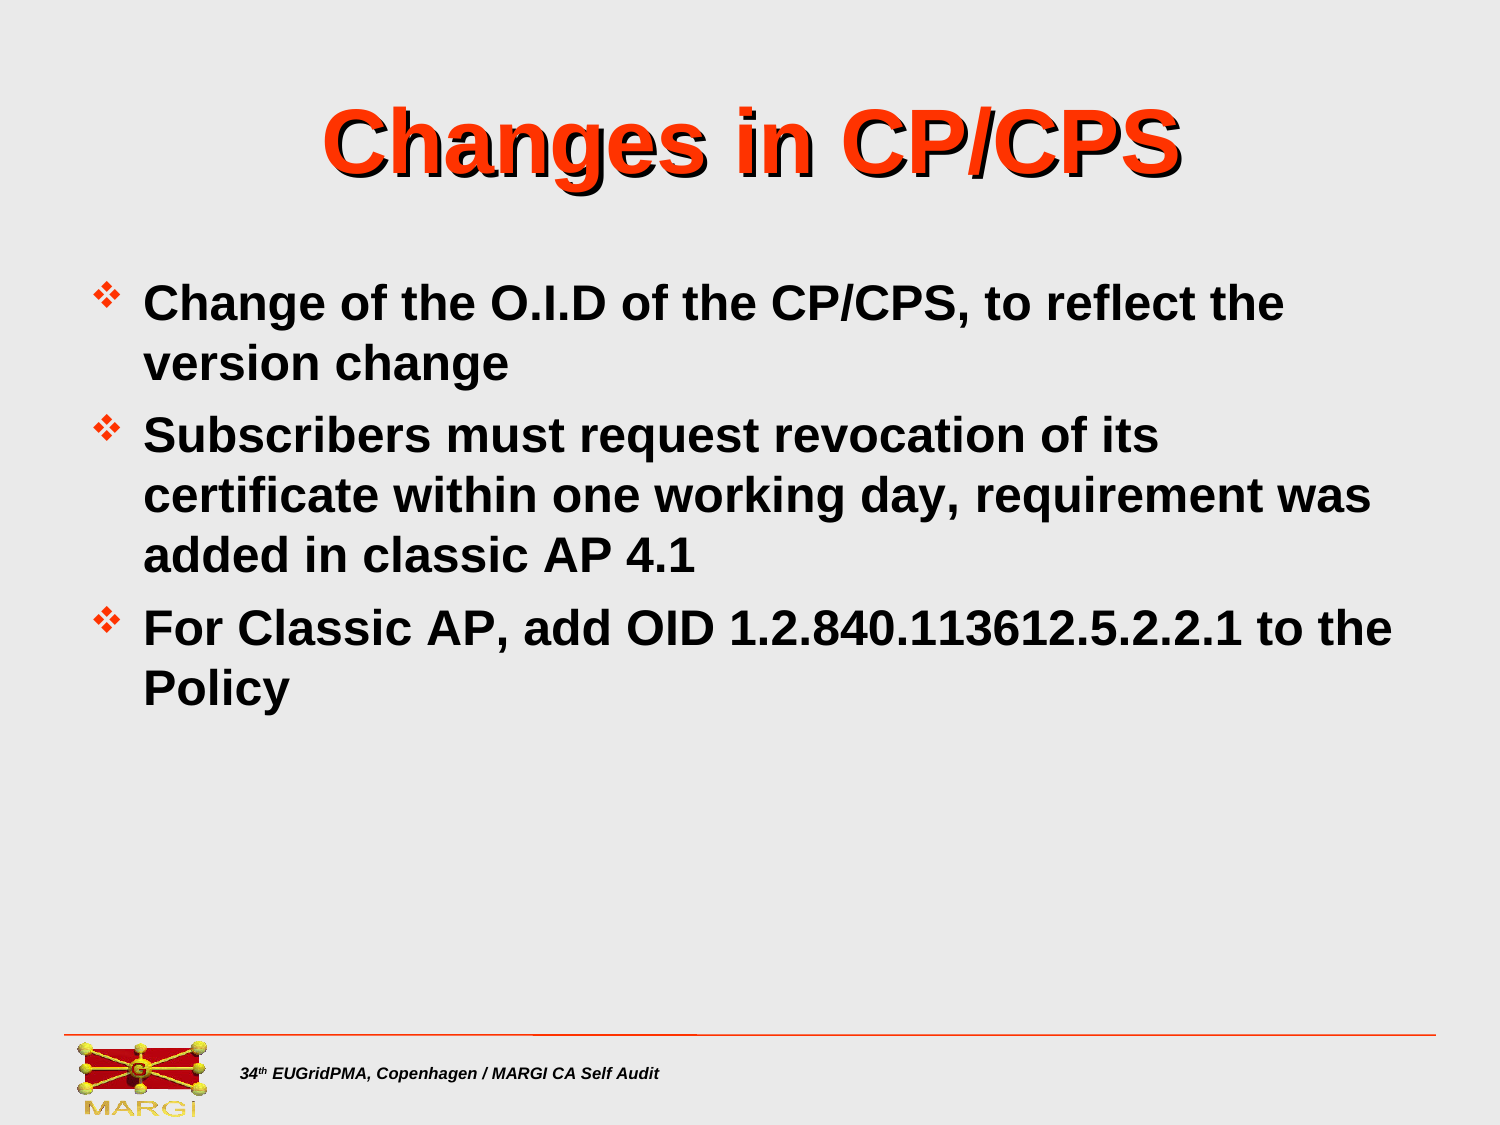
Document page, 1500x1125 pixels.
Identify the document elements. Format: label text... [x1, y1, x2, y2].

text_box Change of the O.I.D of the CP/CPS, to reflect the version change Subscribers must request revocation of its certificate within one working day, requirement was added in classic AP 4.1 For Classic AP, add OID 1.2.840.113612.5.2.2.1 to the Policy [75, 262, 1426, 1005]
picture [67, 1033, 219, 1123]
text_box Changes in CP/CPS [76, 42, 1427, 231]
